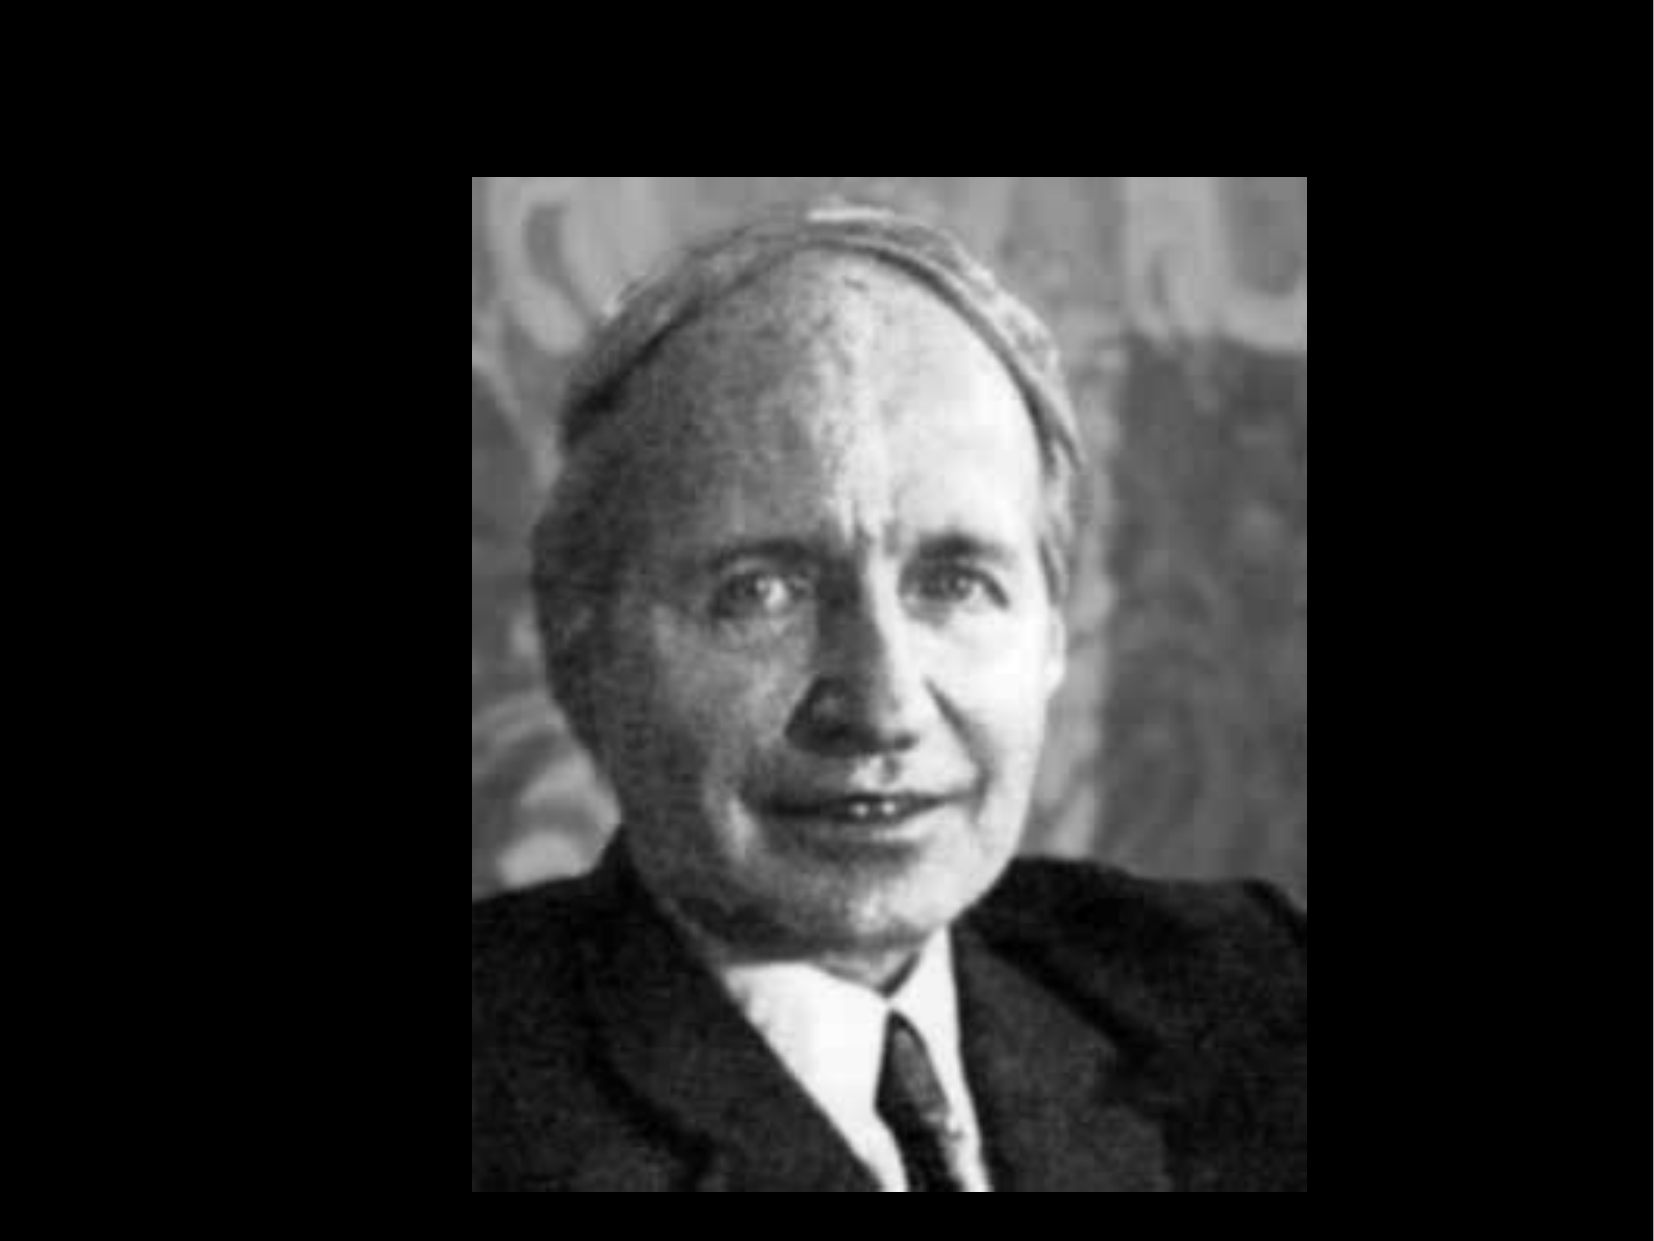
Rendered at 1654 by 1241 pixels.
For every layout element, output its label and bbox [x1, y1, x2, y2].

text_box [0, 0, 1654, 1241]
picture [472, 177, 1307, 1192]
